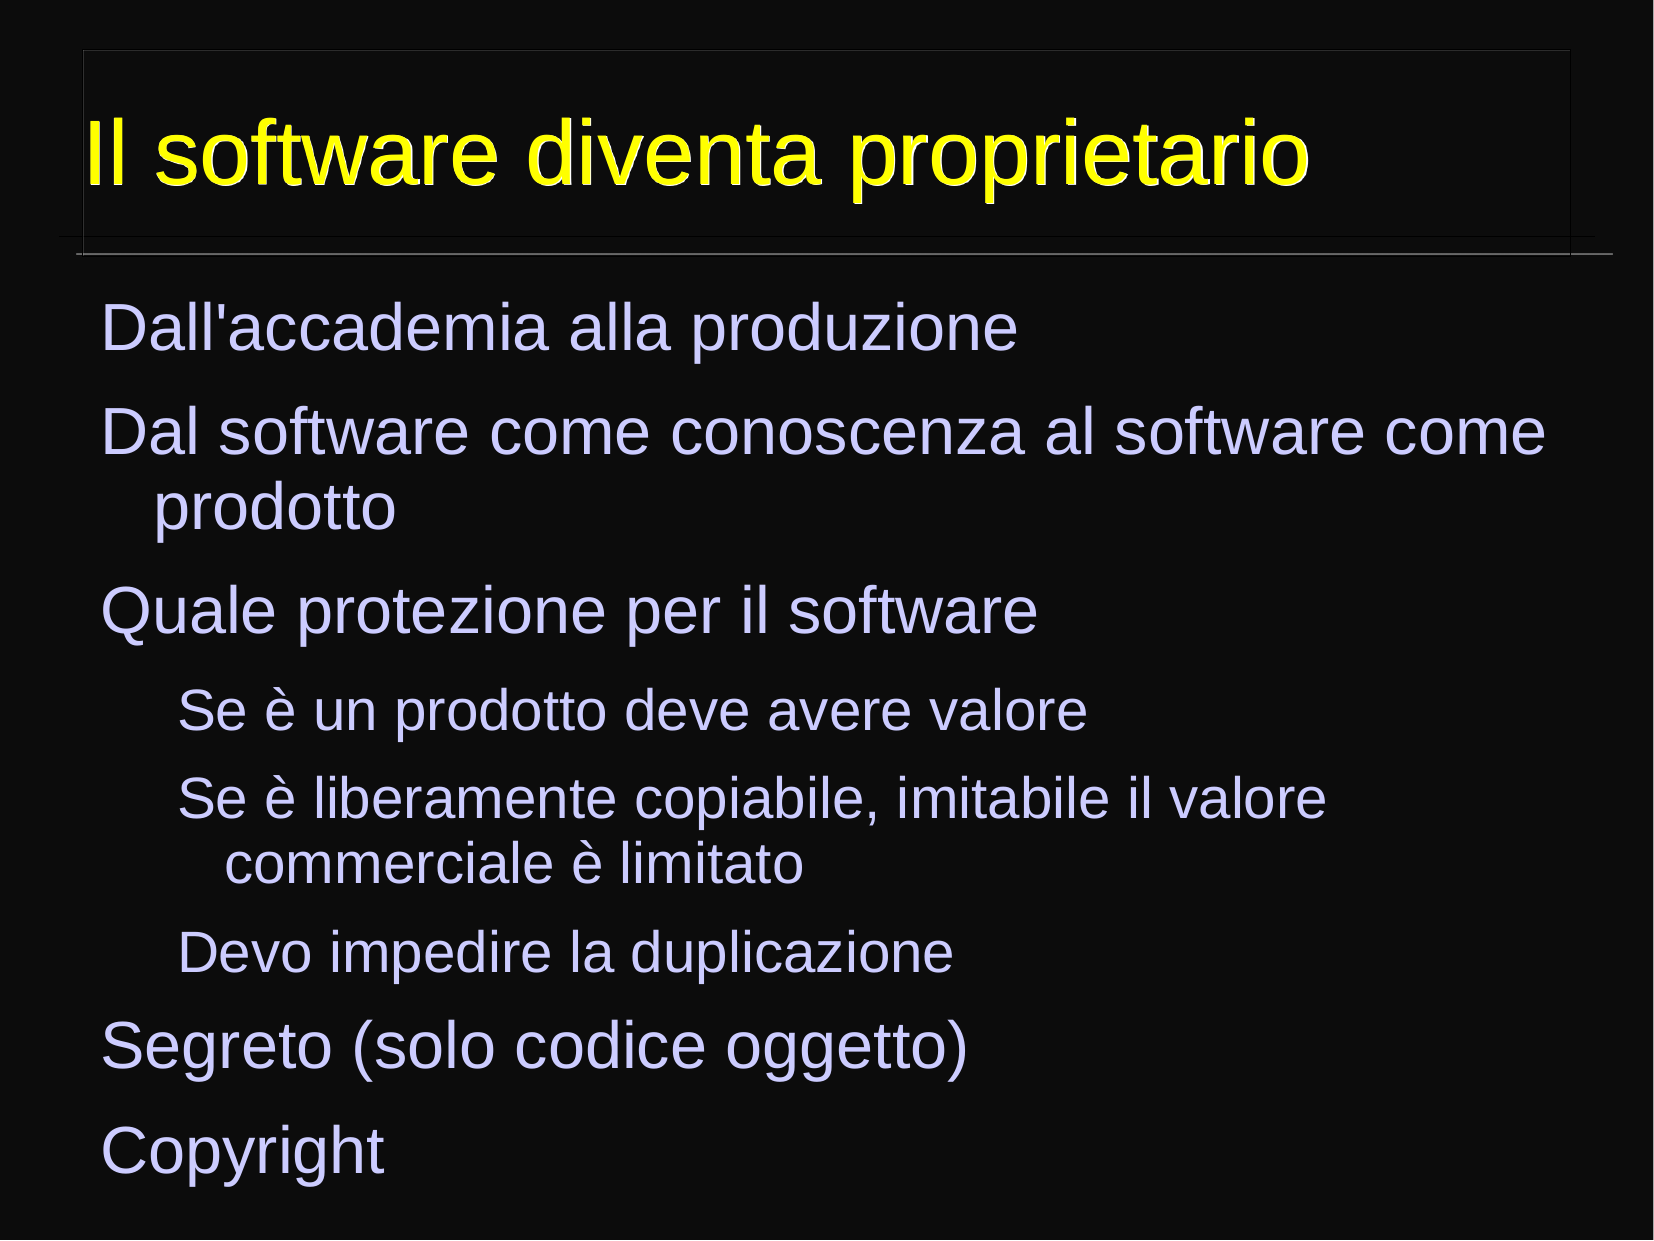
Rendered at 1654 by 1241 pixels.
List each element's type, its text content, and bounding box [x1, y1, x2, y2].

title Il software diventa proprietario [82, 49, 1571, 257]
list Dall'accademia alla produzione Dal software come conoscenza al software come prodotto Quale protezione per il software Se è un prodotto deve avere valore Se è liberamente copiabile, imitabile il valore commerciale è limitato Devo impedire la duplicazione Segreto (solo codice oggetto) Copyright [82, 290, 1571, 1188]
